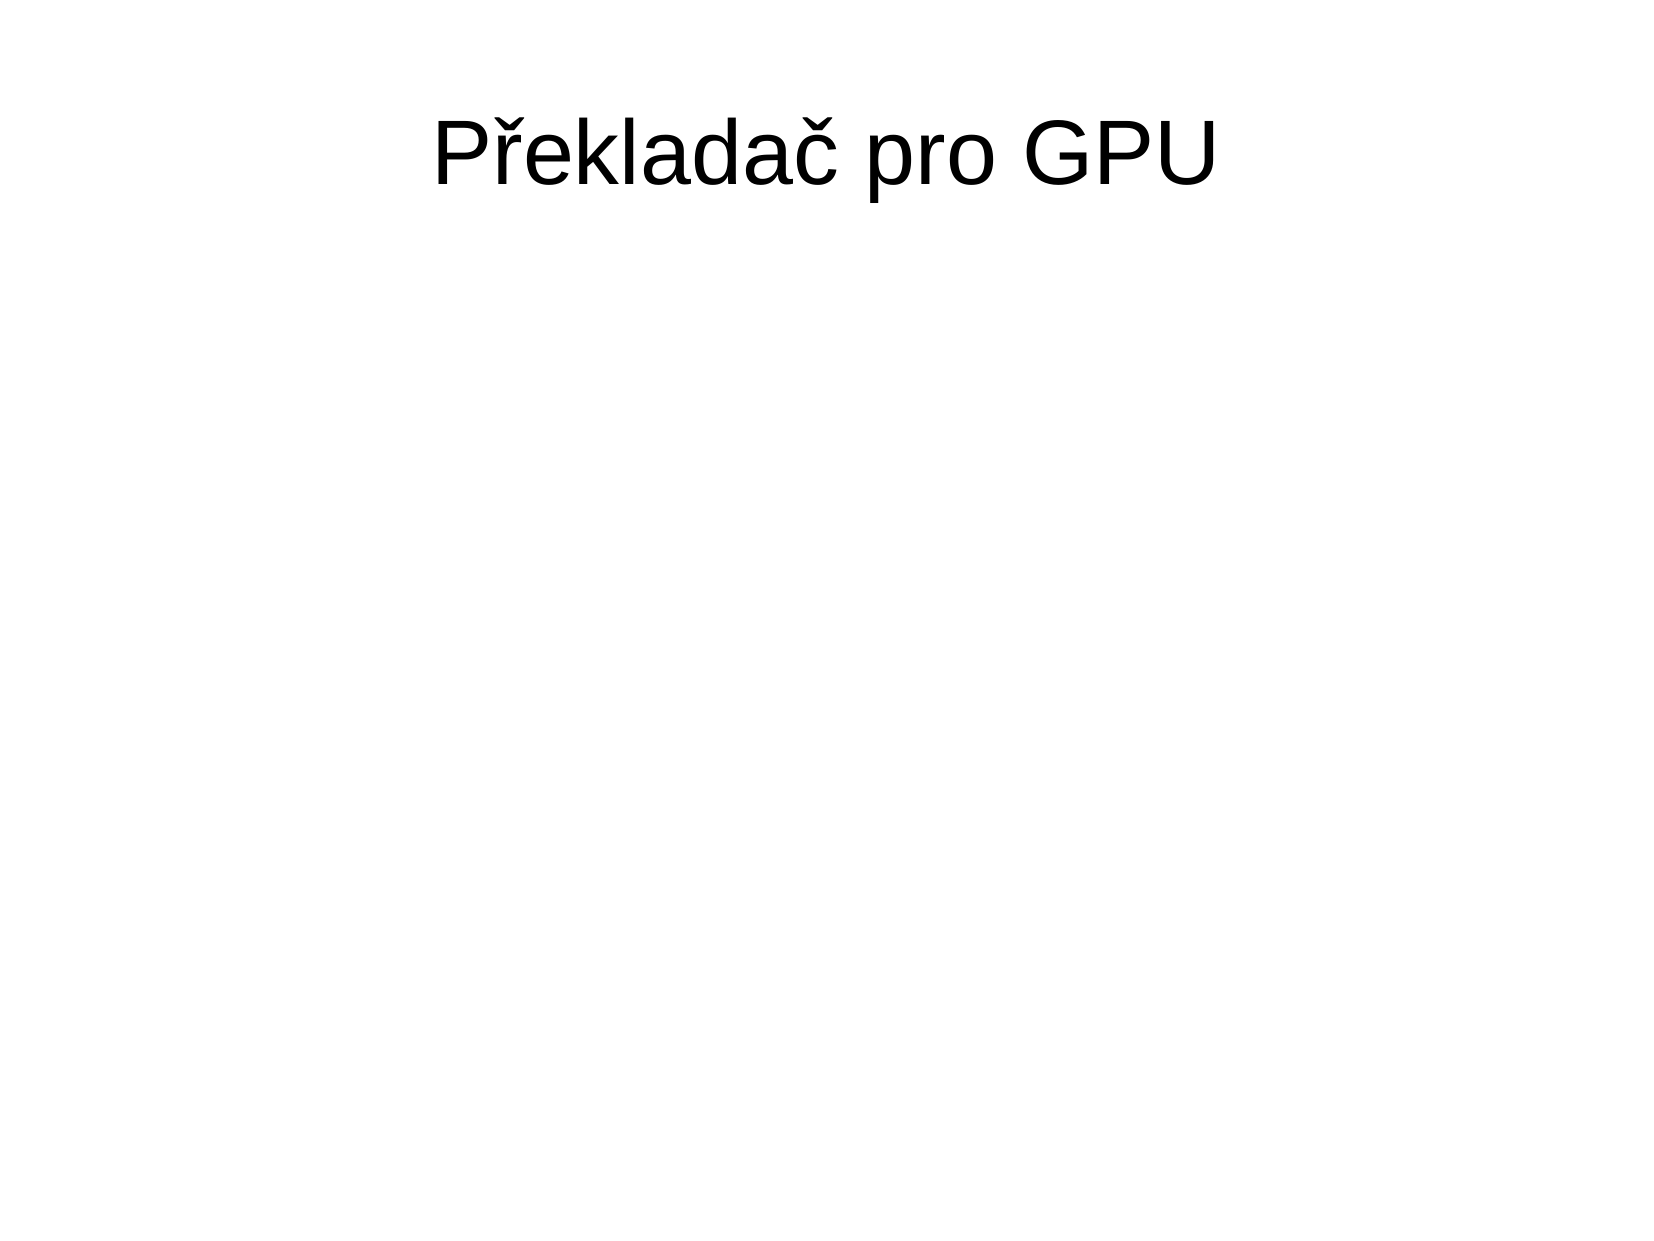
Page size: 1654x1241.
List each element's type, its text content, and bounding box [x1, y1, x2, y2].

title Překladač pro GPU [82, 49, 1571, 257]
